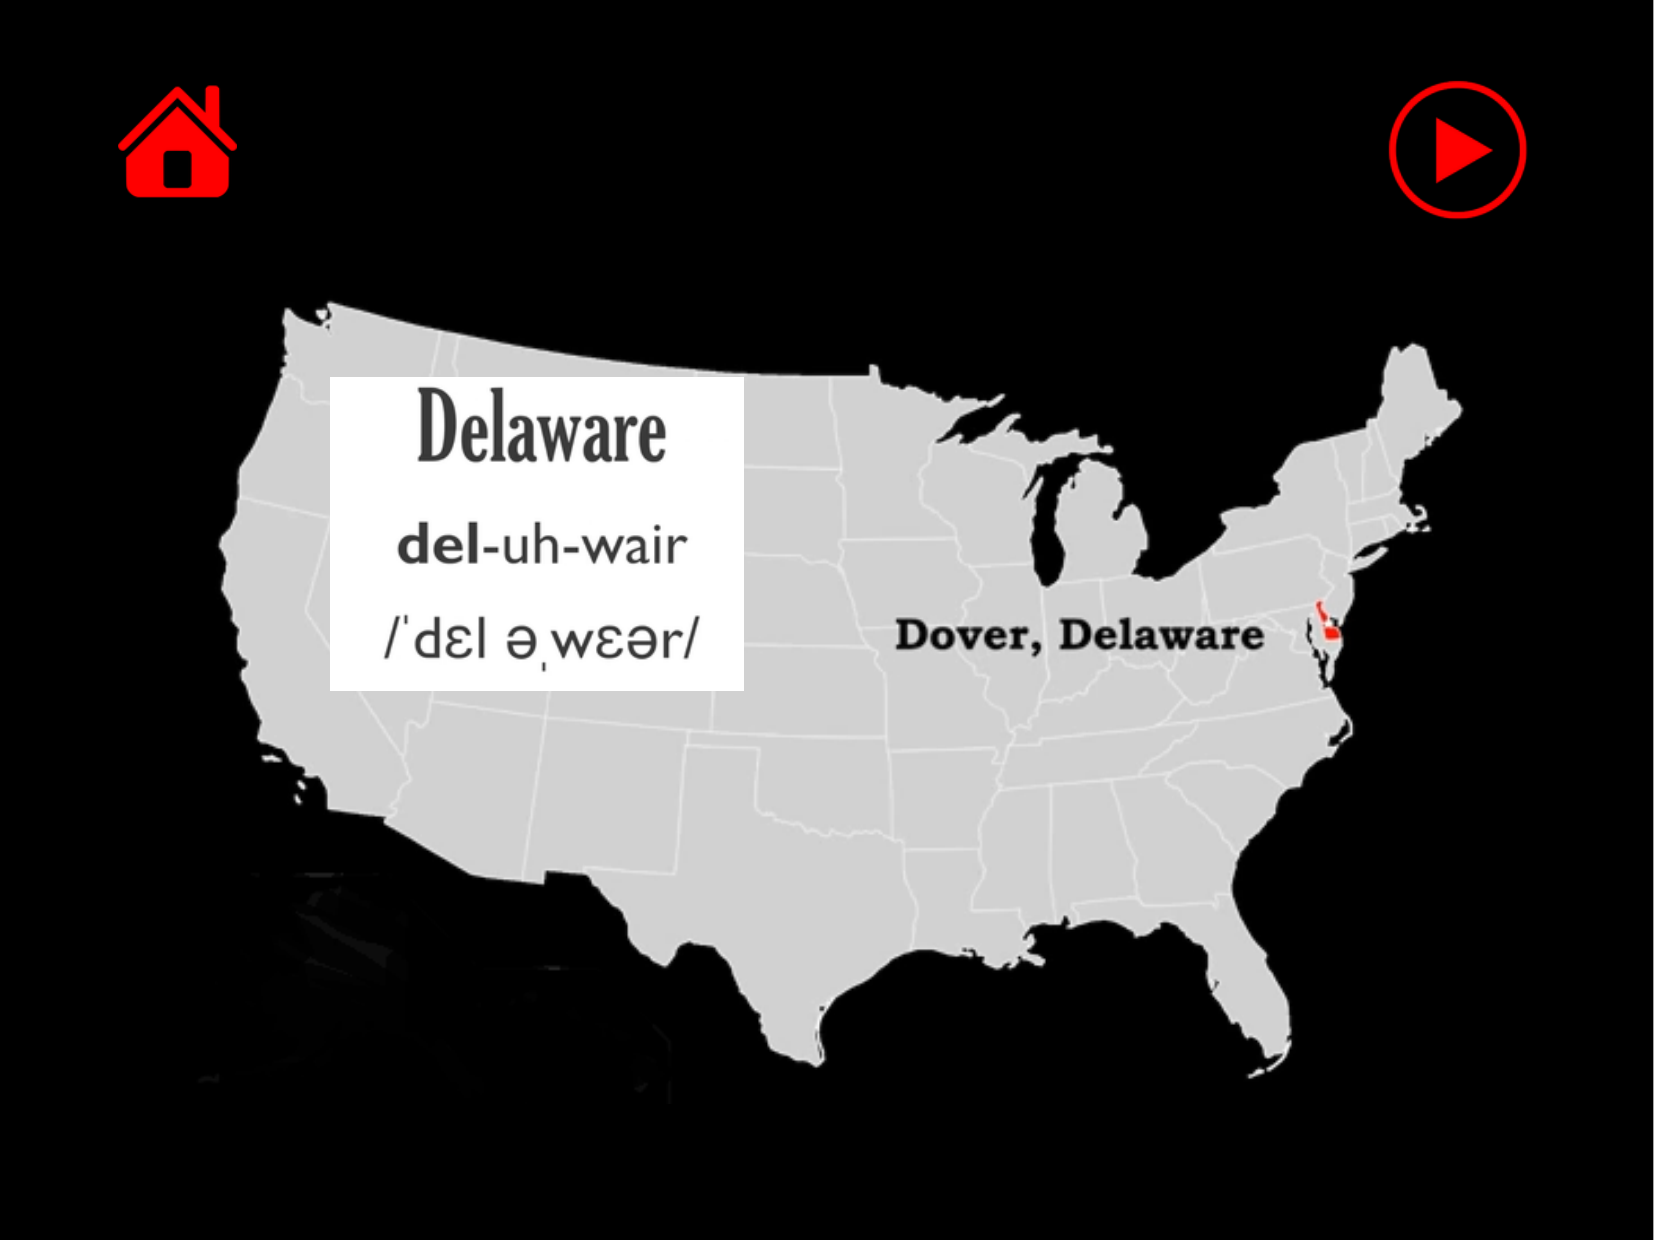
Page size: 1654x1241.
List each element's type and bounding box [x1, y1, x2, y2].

picture [1381, 70, 1539, 228]
picture [118, 82, 237, 201]
picture [170, 295, 1484, 1104]
